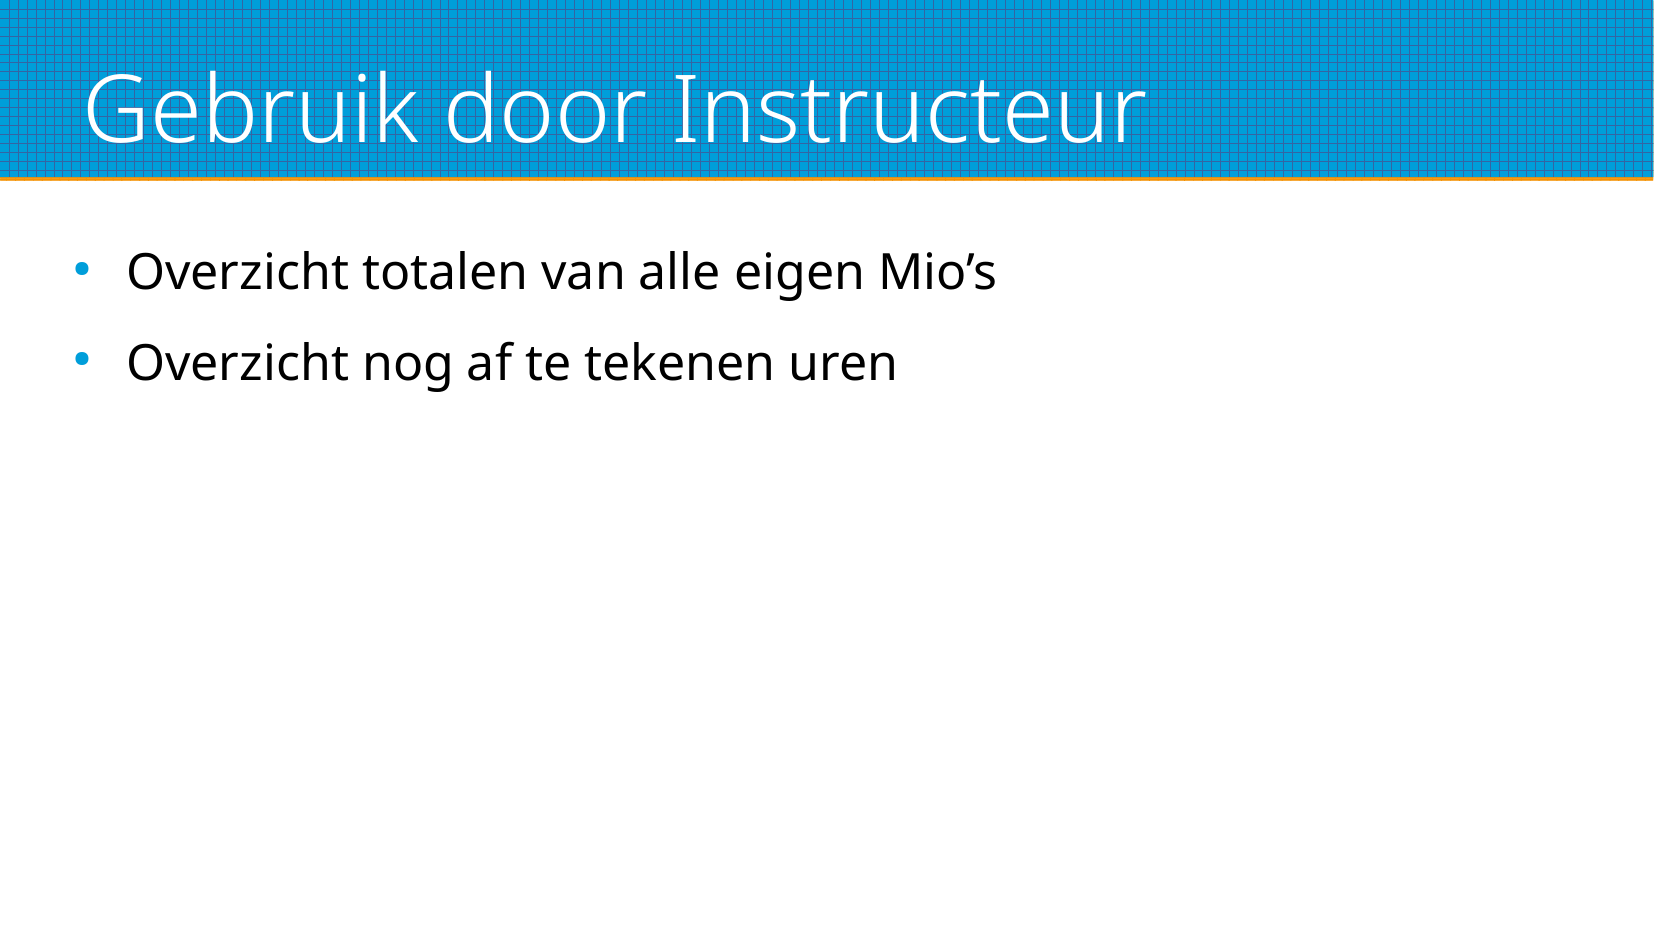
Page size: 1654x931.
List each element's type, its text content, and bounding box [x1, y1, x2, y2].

list Overzicht totalen van alle eigen Mio’s Overzicht nog af te tekenen uren [55, 236, 1536, 811]
title Gebruik door Instructeur [82, 14, 1571, 171]
